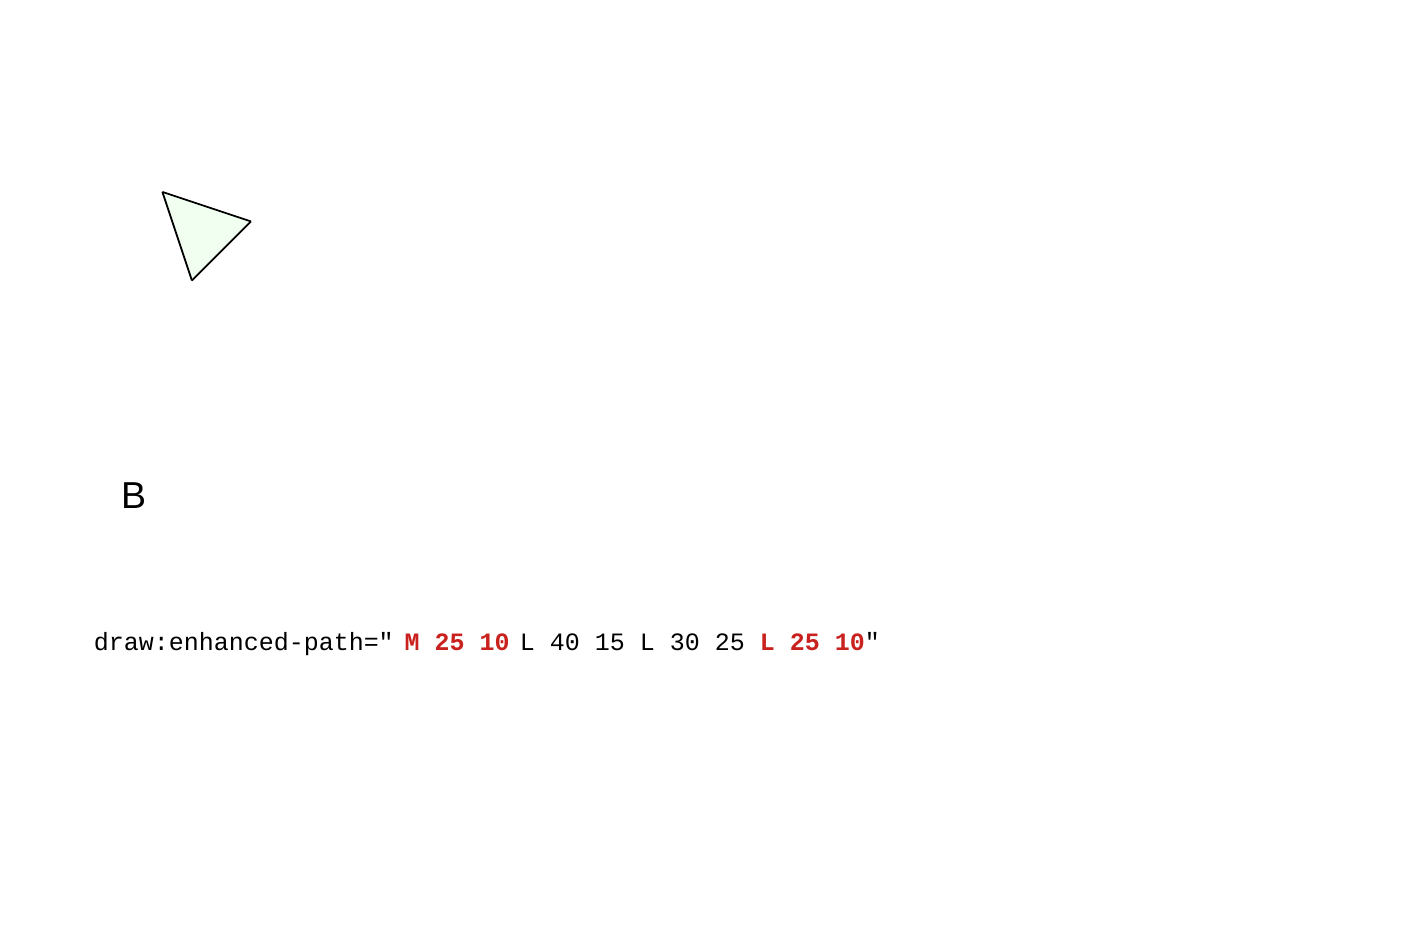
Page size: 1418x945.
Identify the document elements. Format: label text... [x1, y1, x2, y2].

text_box draw:enhanced-path=" M 25 10 L 40 15 L 30 25 L 25 10" [79, 609, 926, 709]
text_box [162, 191, 251, 281]
text_box B [106, 467, 161, 525]
